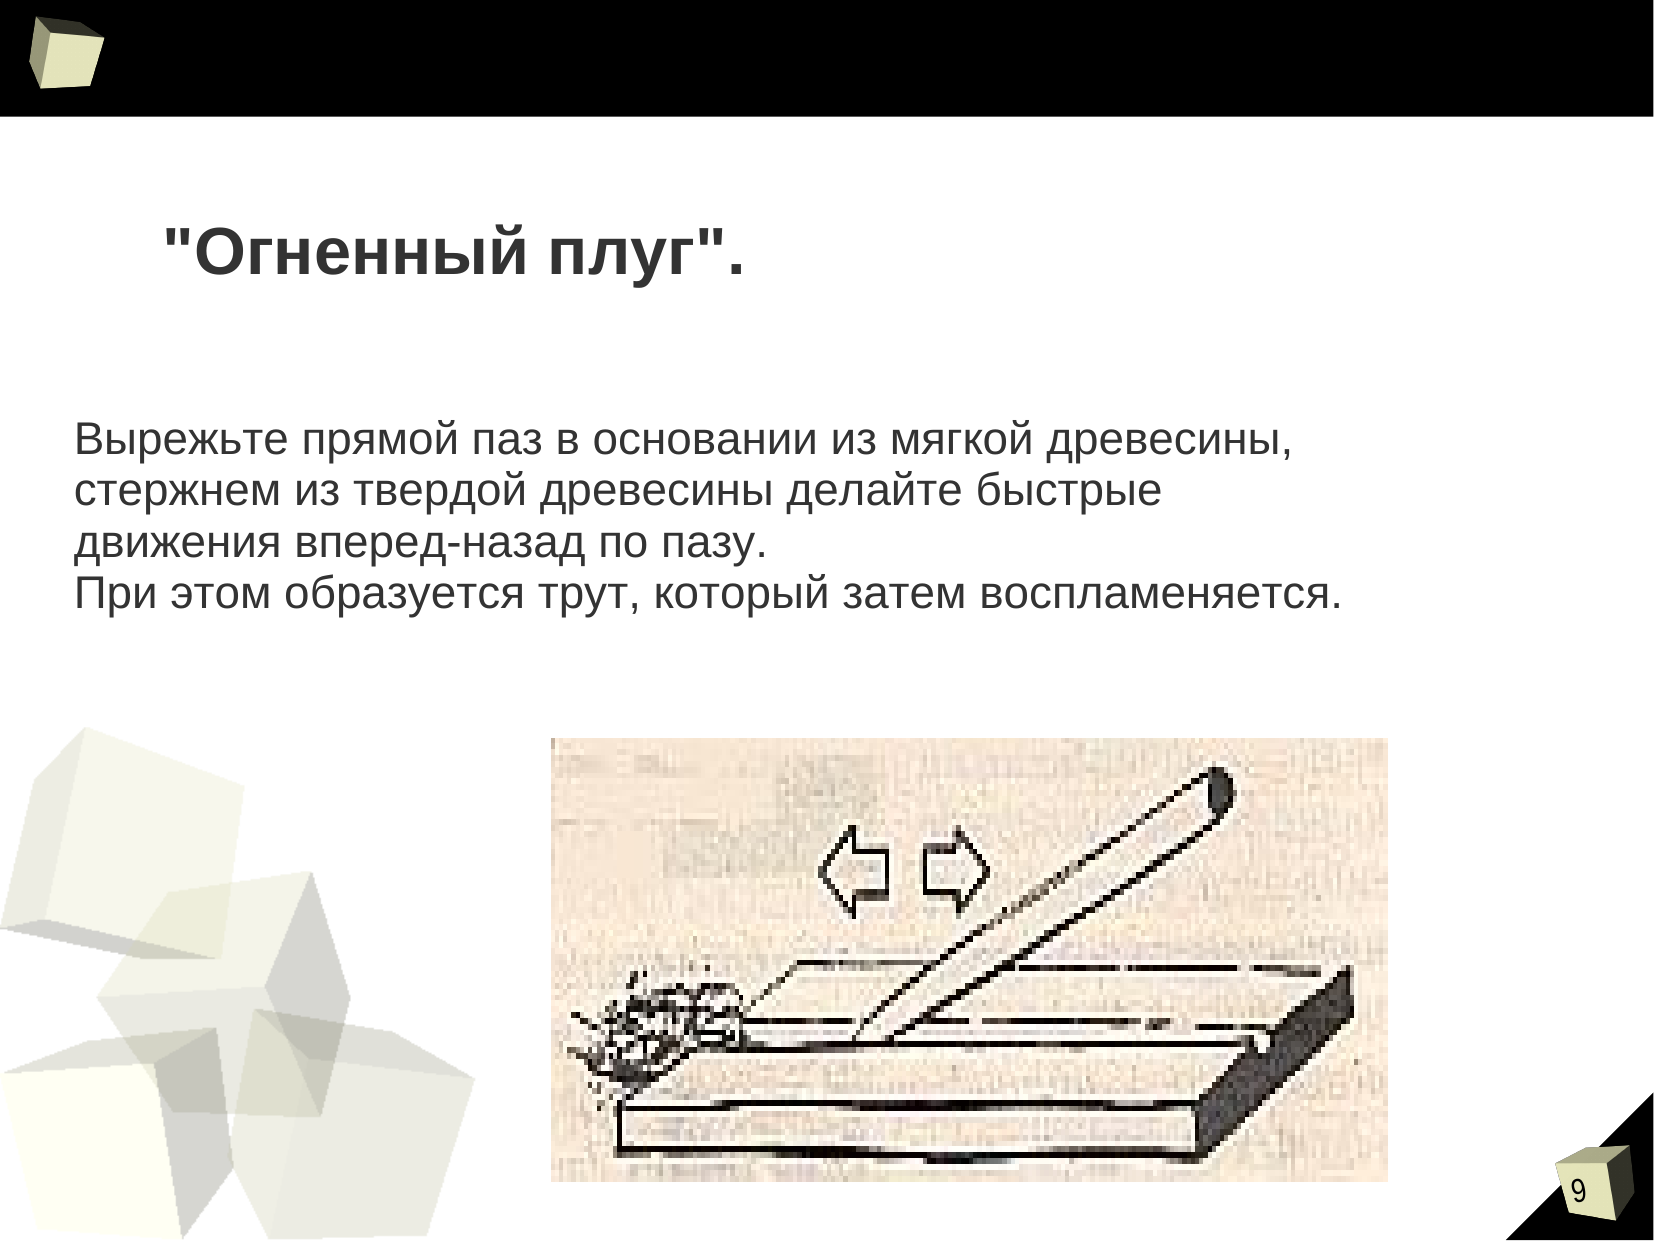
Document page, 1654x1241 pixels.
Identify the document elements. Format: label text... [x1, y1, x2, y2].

text_box Вырежьте прямой паз в основании из мягкой древесины, стержнем из твердой древесины делайте быстрые движения вперед-назад по пазу. При этом образуется трут, который затем воспламеняется. [59, 354, 1388, 667]
text_box "Огненный плуг". [147, 206, 1211, 297]
picture [551, 738, 1388, 1182]
picture [0, 726, 477, 1241]
